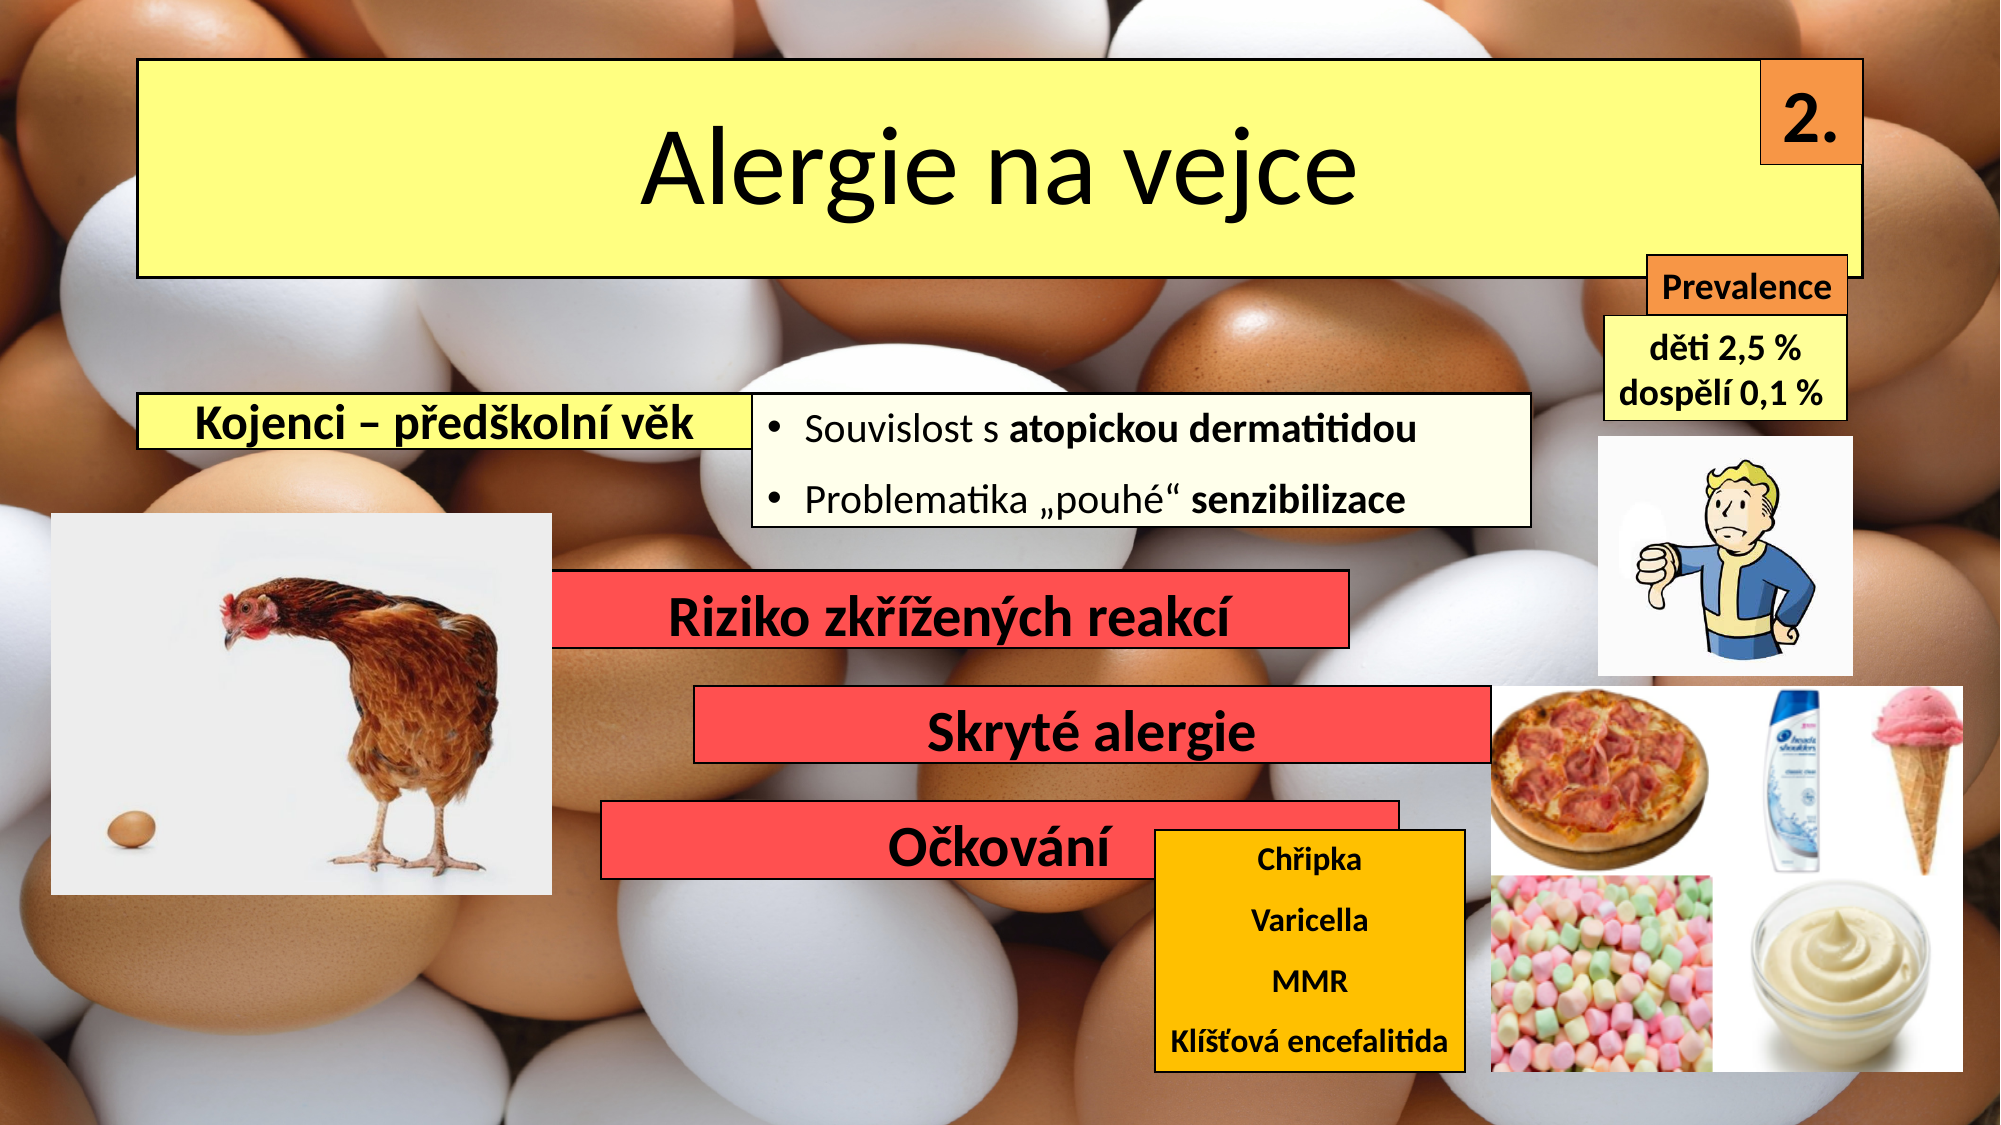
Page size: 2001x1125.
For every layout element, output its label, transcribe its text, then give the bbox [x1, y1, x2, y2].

text_box Očkování [601, 801, 1399, 879]
text_box Riziko zkřížených reakcí [552, 570, 1349, 649]
text_box Kojenci – předškolní věk [137, 393, 751, 450]
text_box děti 2,5 % dospělí 0,1 % [1604, 315, 1847, 420]
text_box Souvislost s atopickou dermatitidou Problematika „pouhé“ senzibilizace [752, 393, 1532, 528]
text_box Alergie na vejce [137, 59, 1863, 278]
text_box 2. [1760, 60, 1863, 165]
picture [0, 0, 2000, 1125]
text_box Prevalence [1647, 255, 1848, 315]
text_box Skryté alergie [693, 685, 1492, 764]
text_box Chřipka Varicella MMR Klíšťová encefalitida [1155, 829, 1465, 1072]
